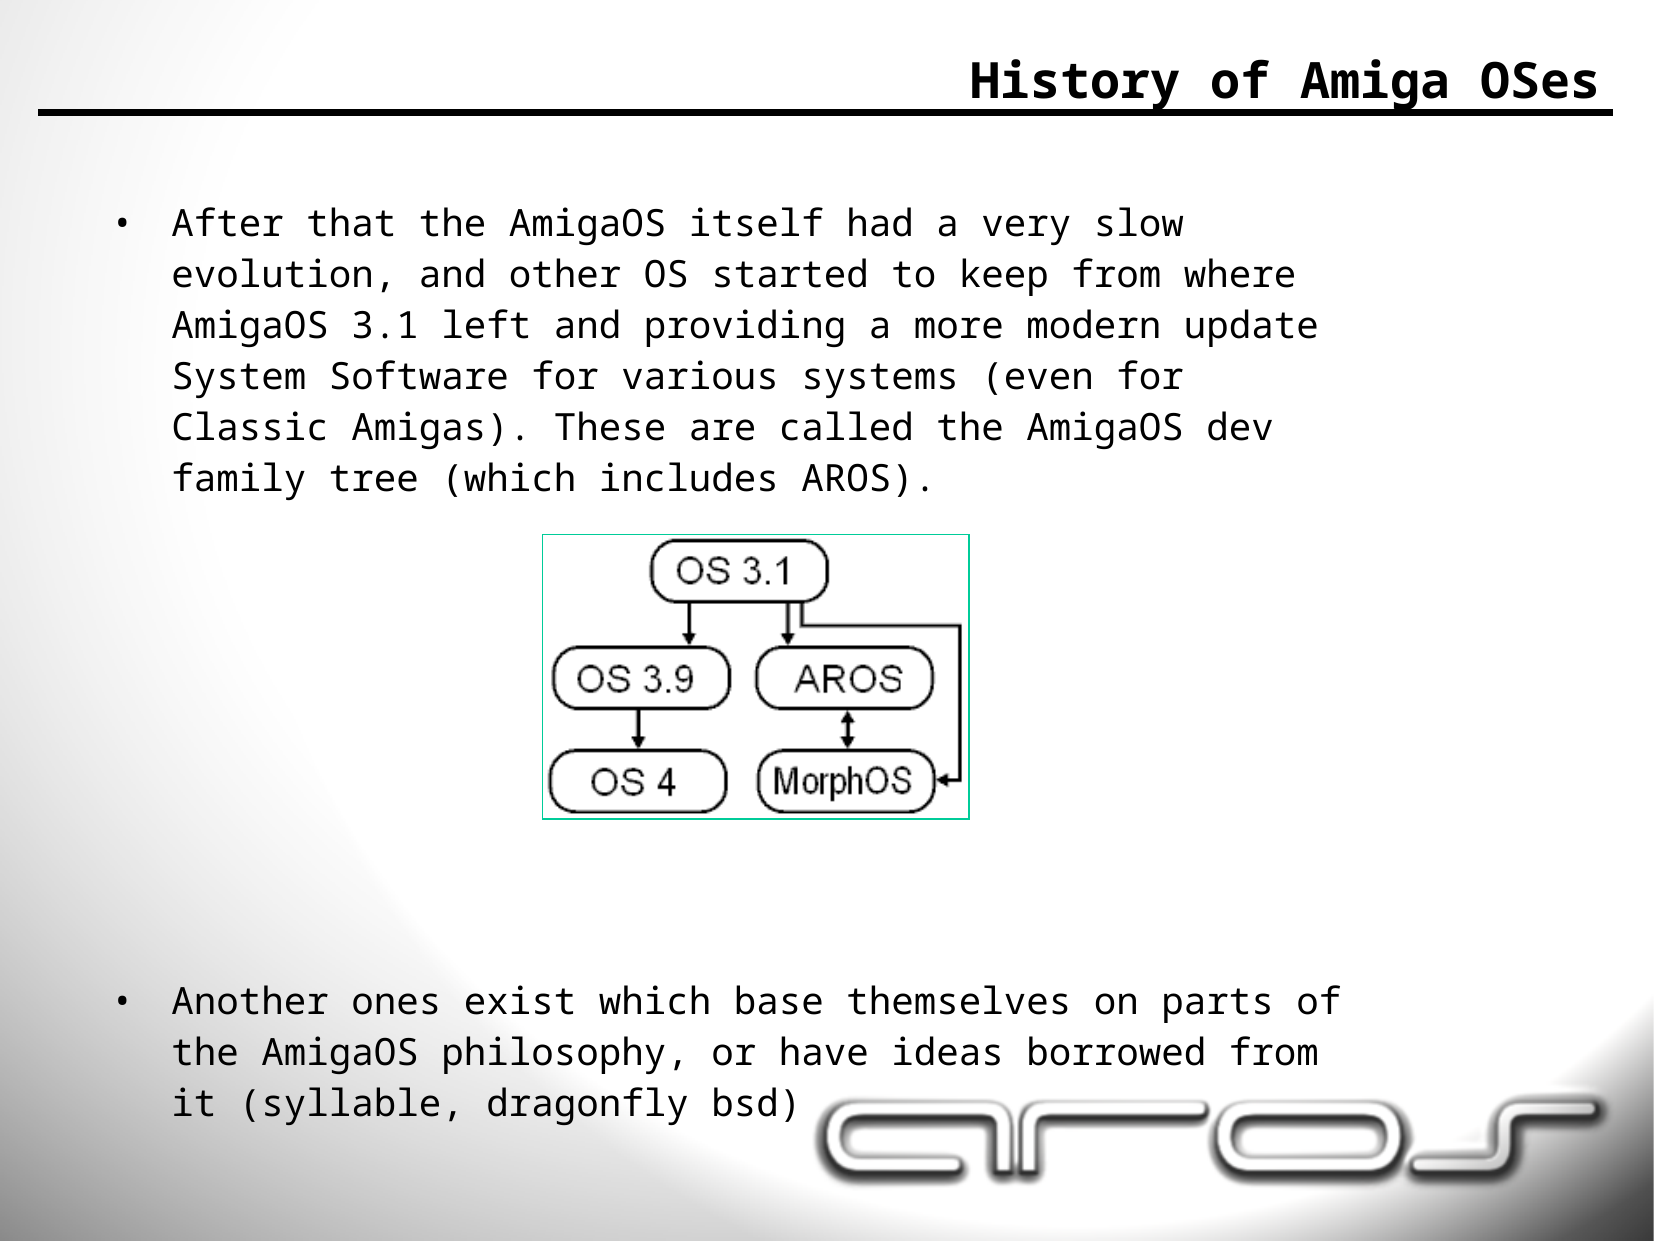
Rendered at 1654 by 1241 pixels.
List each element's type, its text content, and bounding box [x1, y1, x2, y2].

text_box After that the AmigaOS itself had a very slow evolution, and other OS started to keep from where AmigaOS 3.1 left and providing a more modern update System Software for various systems (even for Classic Amigas). These are called the AmigaOS dev family tree (which includes AROS). Another ones exist which base themselves on parts of the AmigaOS philosophy, or have ideas borrowed from it (syllable, dragonfly bsd)‏ [100, 189, 1376, 918]
text_box History of Amiga OSes [955, 37, 1626, 103]
picture [0, 0, 1654, 1241]
